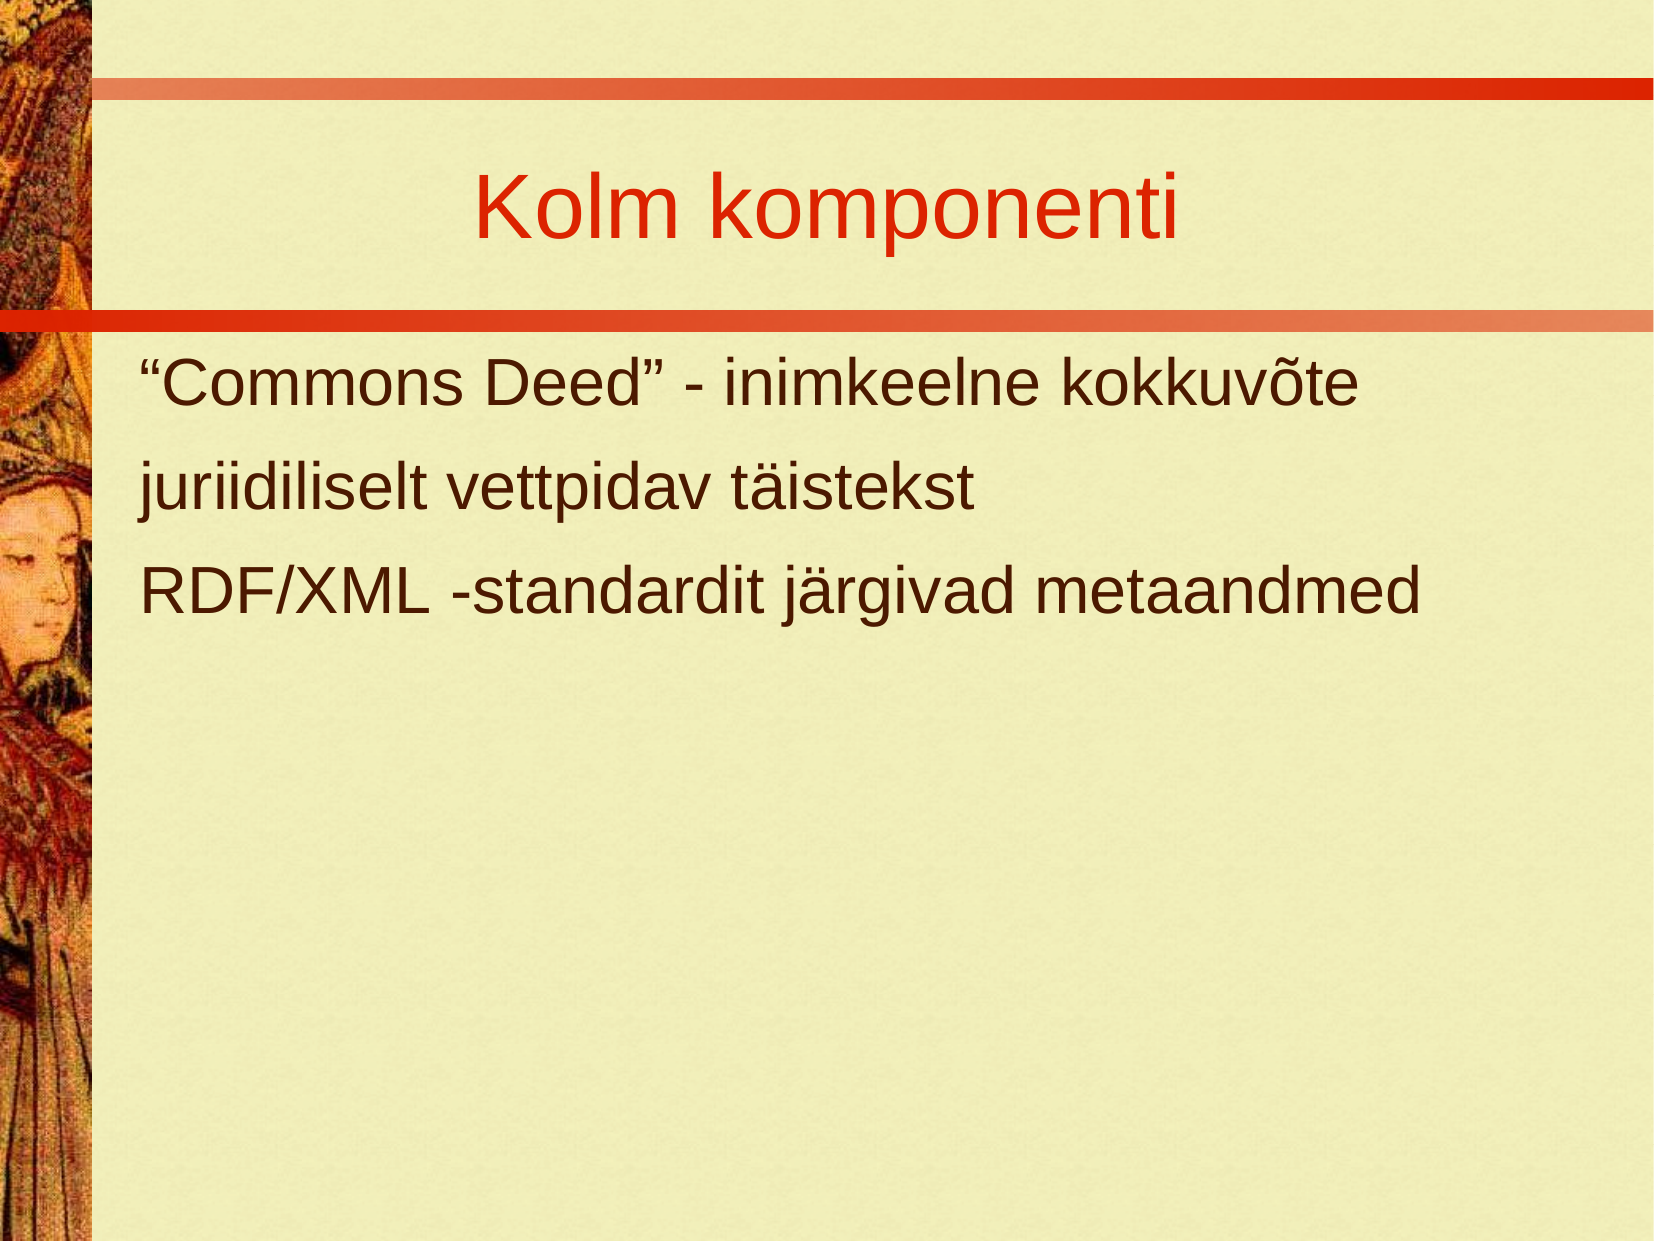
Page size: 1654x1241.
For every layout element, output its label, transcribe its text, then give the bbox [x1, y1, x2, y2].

picture [0, 0, 1654, 310]
list “Commons Deed” - inimkeelne kokkuvõte juriidiliselt vettpidav täistekst RDF/XML -standardit järgivad metaandmed [121, 344, 1534, 1127]
title Kolm komponenti [121, 102, 1534, 311]
picture [0, 332, 1654, 1241]
